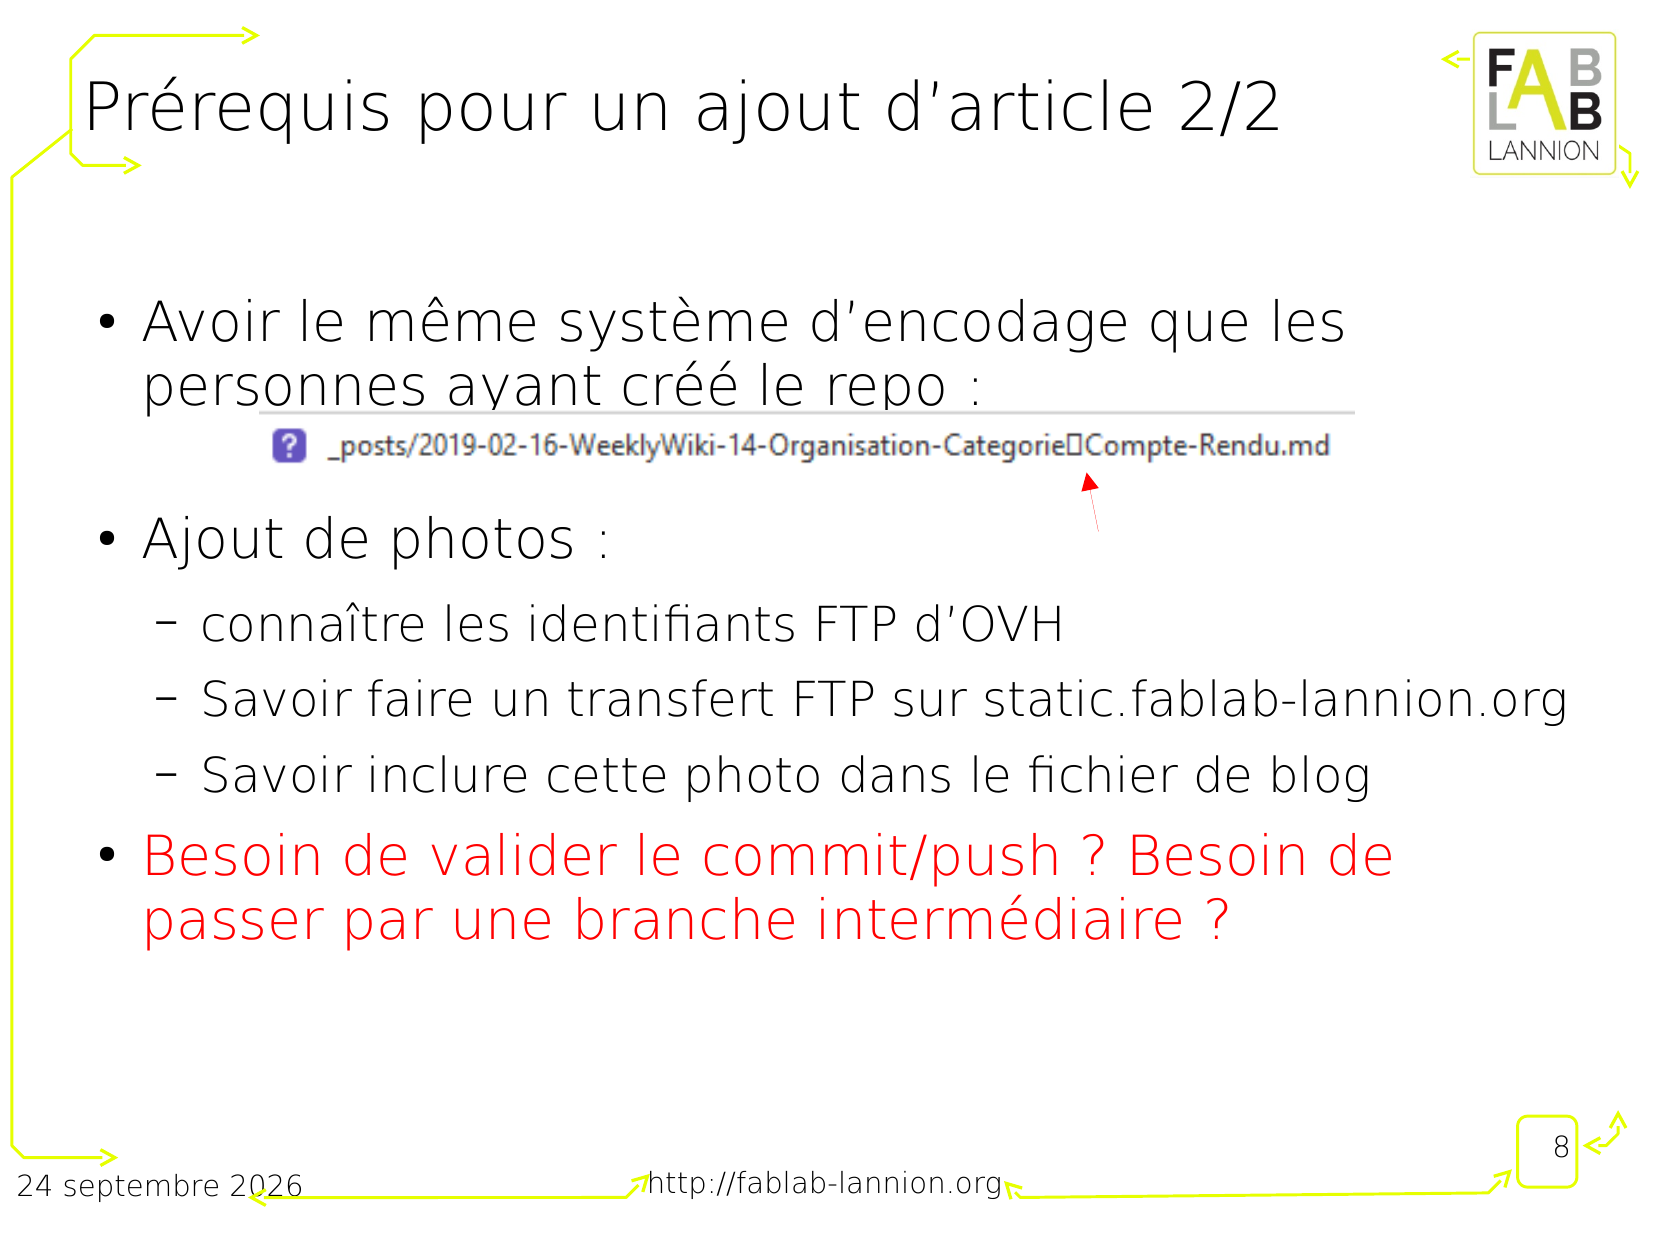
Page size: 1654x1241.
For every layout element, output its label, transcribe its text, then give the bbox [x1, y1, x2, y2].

picture [1470, 29, 1619, 178]
list Avoir le même système d’encodage que les personnes ayant créé le repo : Ajout de photos : connaître les identifiants FTP d’OVH Savoir faire un transfert FTP sur static.fablab-lannion.org Savoir inclure cette photo dans le fichier de blog Besoin de valider le commit/push ? Besoin de passer par une branche intermédiaire ? [82, 290, 1571, 1010]
title Prérequis pour un ajout d’article 2/2 [82, 49, 1441, 166]
picture [259, 410, 1355, 485]
